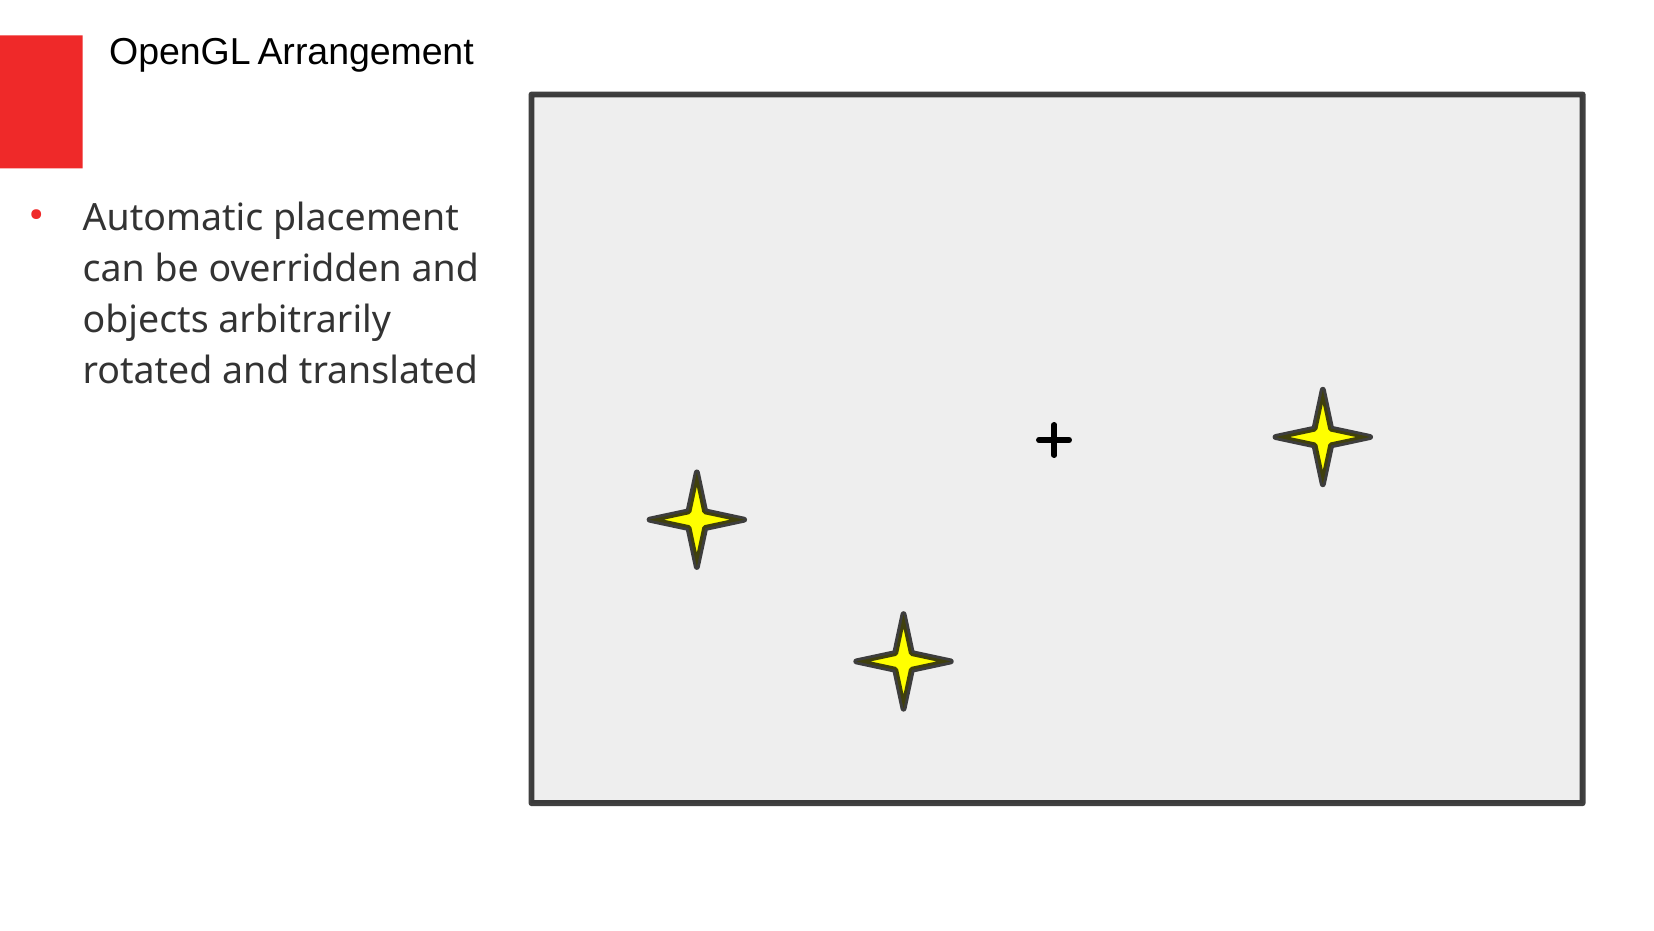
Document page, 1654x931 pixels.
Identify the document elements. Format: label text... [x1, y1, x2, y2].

text_box [531, 94, 1583, 804]
list Automatic placement can be overridden and objects arbitrarily rotated and translated [11, 190, 508, 863]
text_box OpenGL Arrangement [94, 23, 508, 95]
